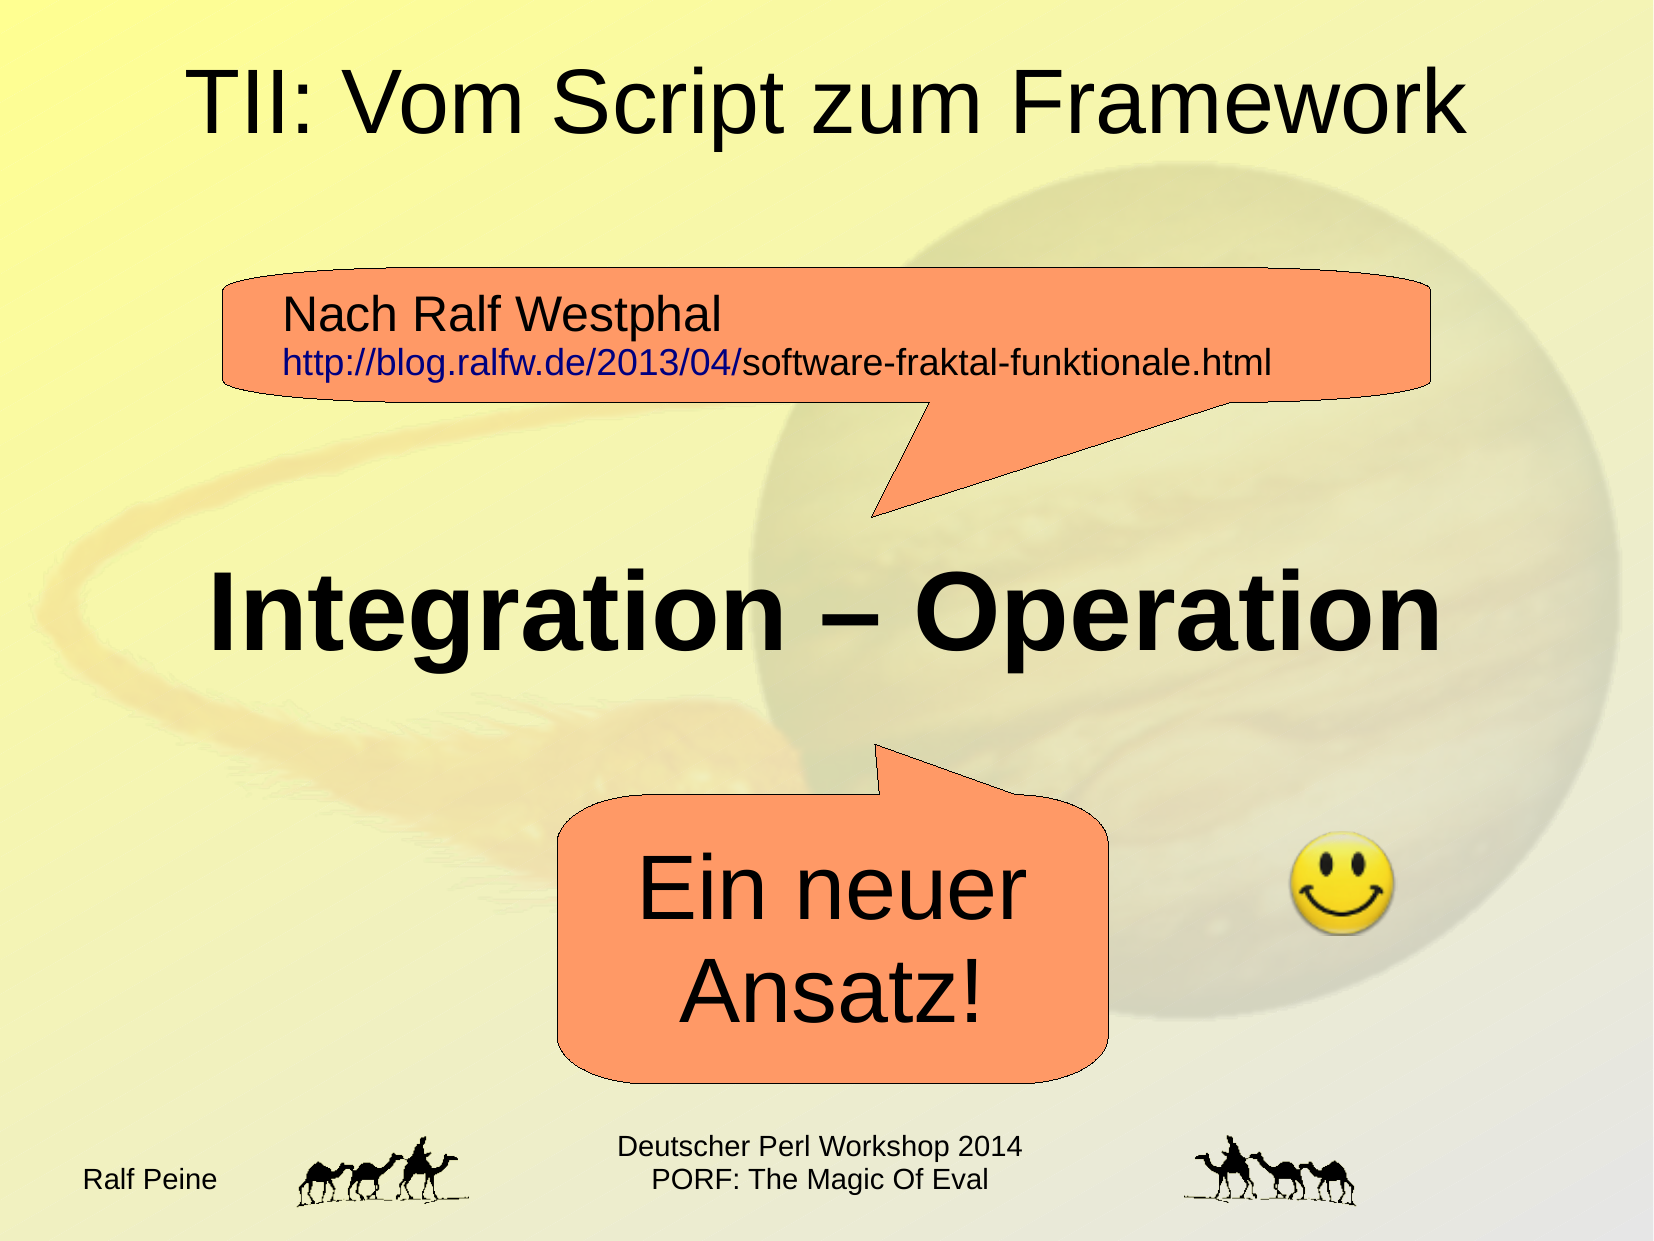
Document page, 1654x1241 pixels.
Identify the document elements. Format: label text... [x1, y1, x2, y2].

title TII: Vom Script zum Framework [82, 49, 1571, 257]
text_box Integration – Operation [193, 541, 1461, 682]
picture [1184, 1133, 1362, 1213]
text_box Ein neuer Ansatz! [557, 744, 1109, 1084]
text_box Nach Ralf Westphal http://blog.ralfw.de/2013/04/software-fraktal-funktionale.html [222, 267, 1431, 518]
picture [291, 1134, 469, 1214]
picture [3, 138, 1654, 1054]
